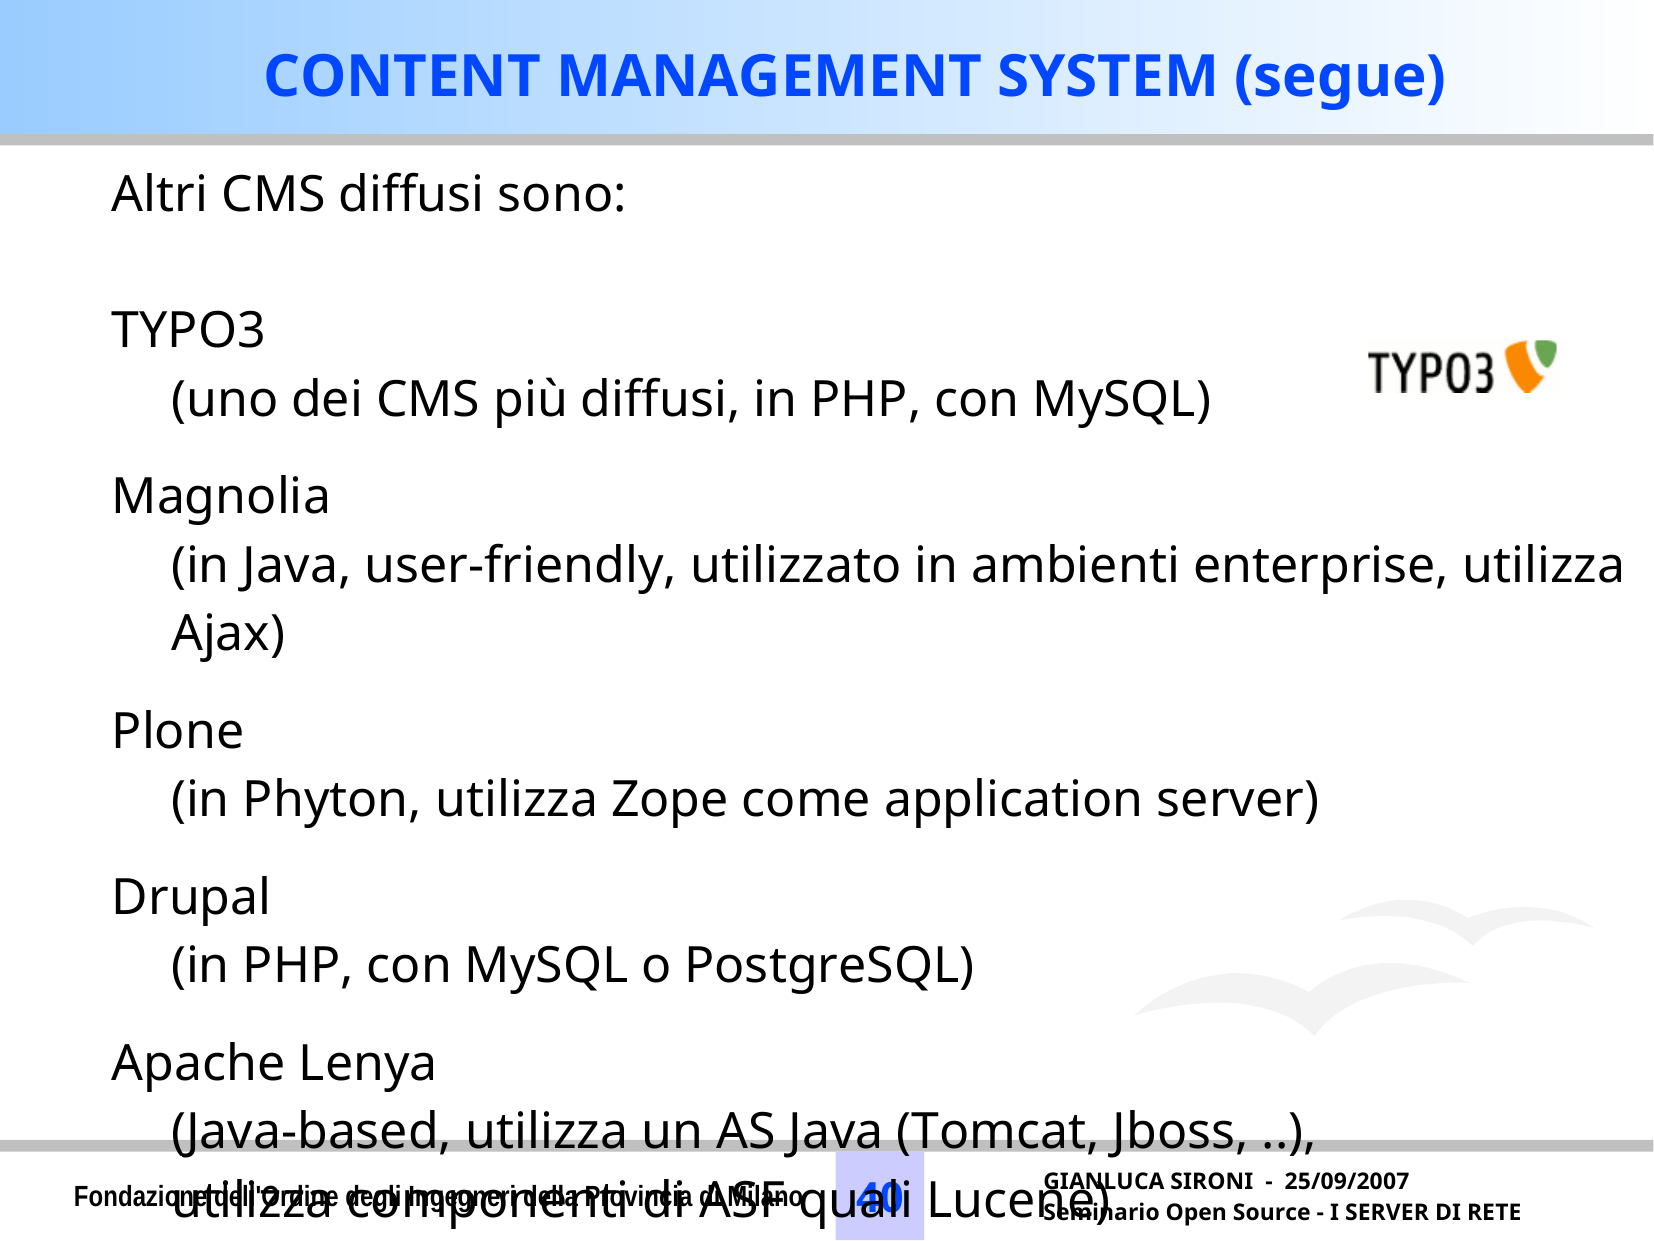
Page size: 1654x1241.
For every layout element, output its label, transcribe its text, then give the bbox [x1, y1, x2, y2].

list Altri CMS diffusi sono: TYPO3 (uno dei CMS più diffusi, in PHP, con MySQL) Magnolia (in Java, user-friendly, utilizzato in ambienti enterprise, utilizza Ajax) Plone (in Phyton, utilizza Zope come application server) Drupal (in PHP, con MySQL o PostgreSQL) Apache Lenya (Java-based, utilizza un AS Java (Tomcat, Jboss, ..), utilizza componenti di ASF quali Lucene) [111, 157, 1654, 1241]
title CONTENT MANAGEMENT SYSTEM (segue) [85, 0, 1654, 148]
picture [1367, 339, 1560, 393]
